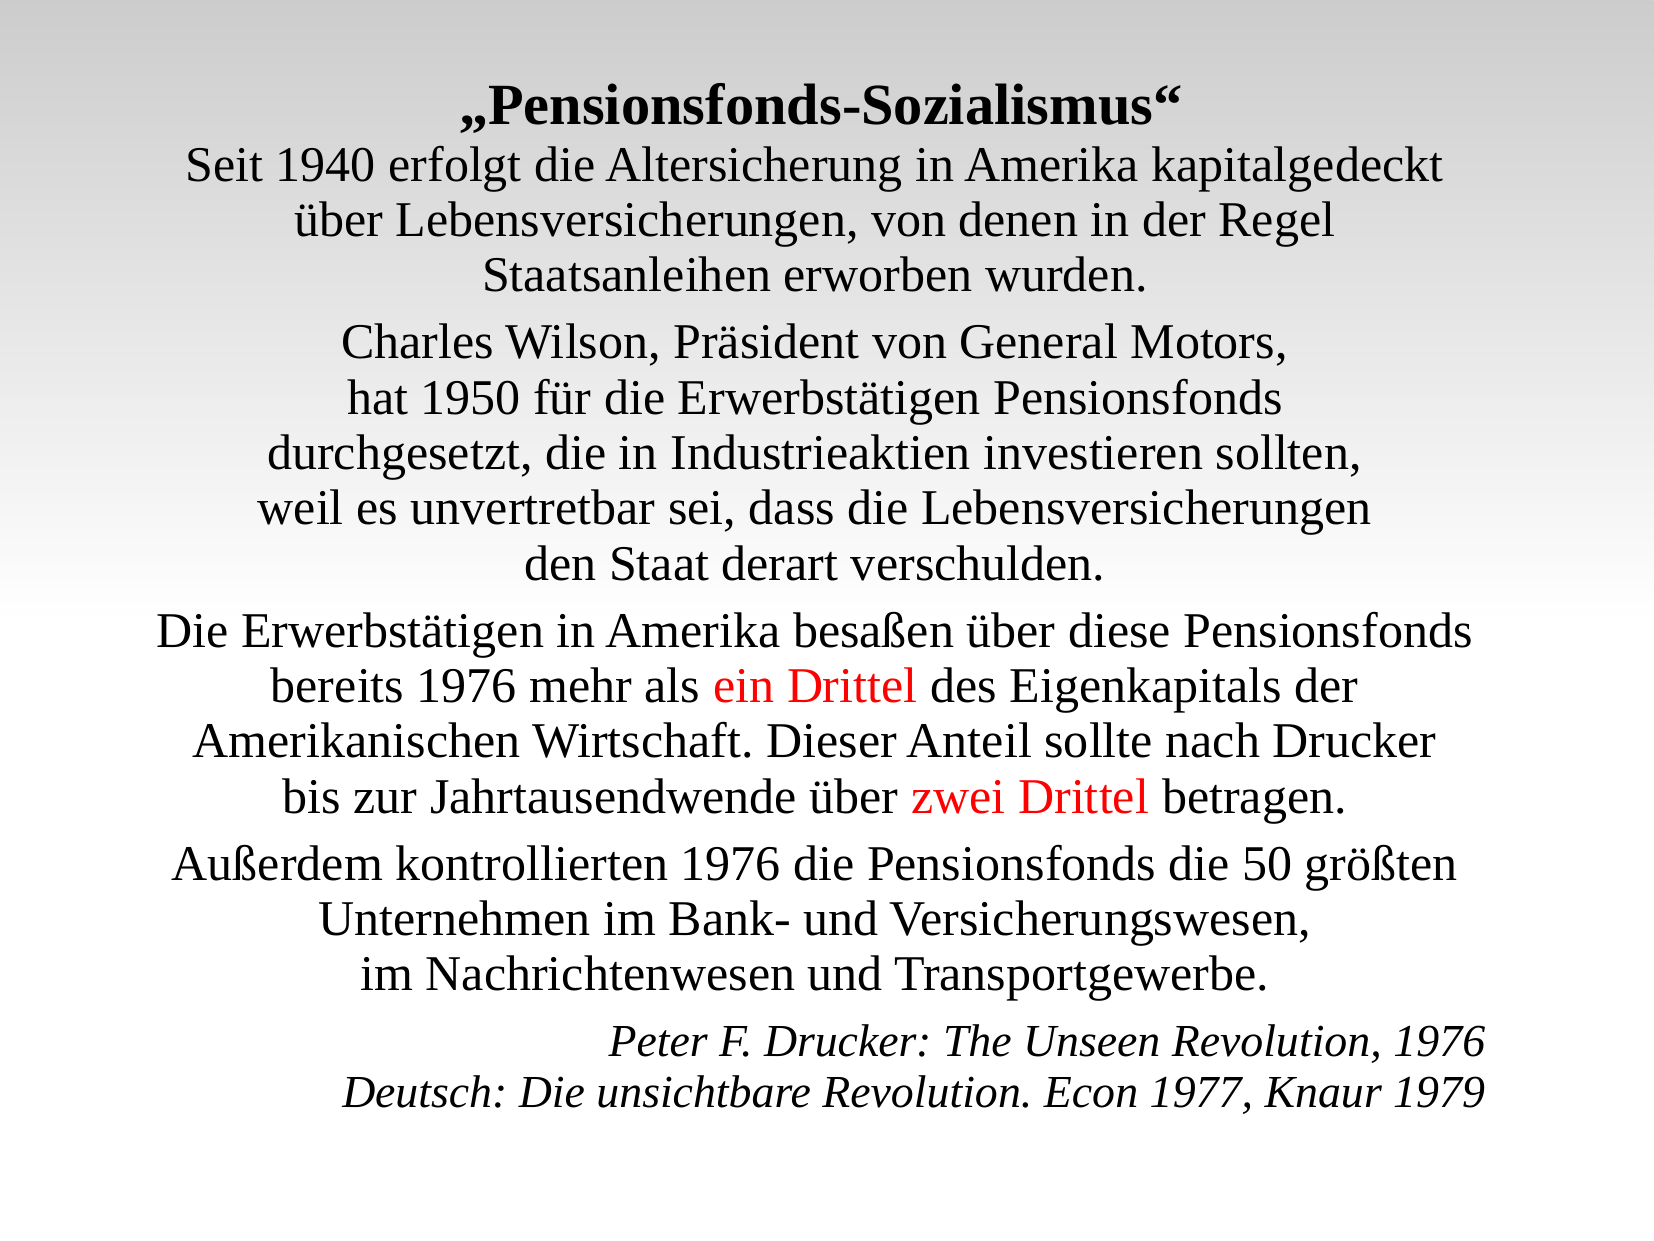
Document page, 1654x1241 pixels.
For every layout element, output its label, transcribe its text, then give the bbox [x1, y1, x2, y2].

text_box „Pensionsfonds-Sozialismus“ Seit 1940 erfolgt die Altersicherung in Amerika kapitalgedeckt über Lebensversicherungen, von denen in der Regel Staatsanleihen erworben wurden. Charles Wilson, Präsident von General Motors, hat 1950 für die Erwerbstätigen Pensionsfonds durchgesetzt, die in Industrieaktien investieren sollten, weil es unvertretbar sei, dass die Lebensversicherungen den Staat derart verschulden. Die Erwerbstätigen in Amerika besaßen über diese Pensionsfonds bereits 1976 mehr als ein Drittel des Eigenkapitals der Amerikanischen Wirtschaft. Dieser Anteil sollte nach Drucker bis zur Jahrtausendwende über zwei Drittel betragen. Außerdem kontrollierten 1976 die Pensionsfonds die 50 größten Unternehmen im Bank- und Versicherungswesen, im Nachrichtenwesen und Transportgewerbe. Peter F. Drucker: The Unseen Revolution, 1976 Deutsch: Die unsichtbare Revolution. Econ 1977, Knaur 1979 [141, 64, 1512, 1125]
